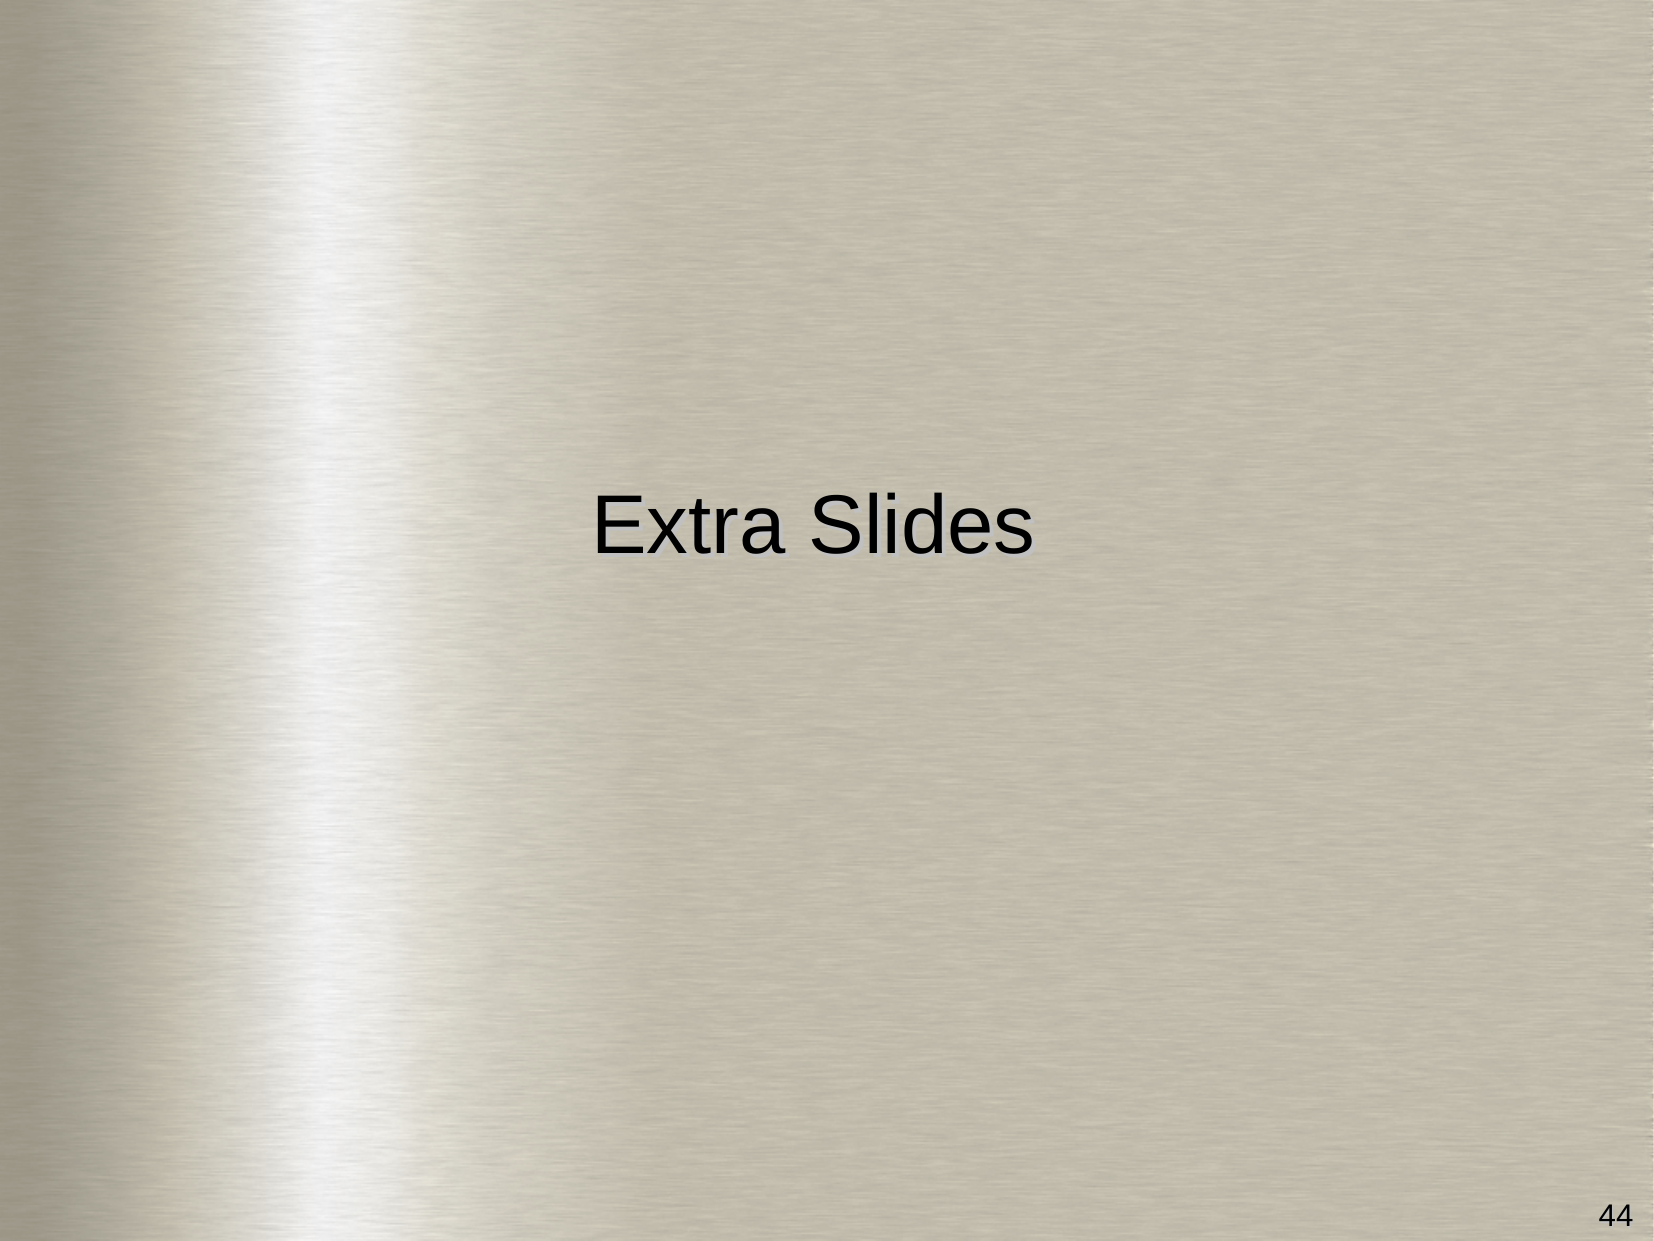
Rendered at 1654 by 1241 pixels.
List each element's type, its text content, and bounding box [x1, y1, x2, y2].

text_box Extra Slides [576, 471, 1051, 579]
picture [0, 0, 1654, 1241]
